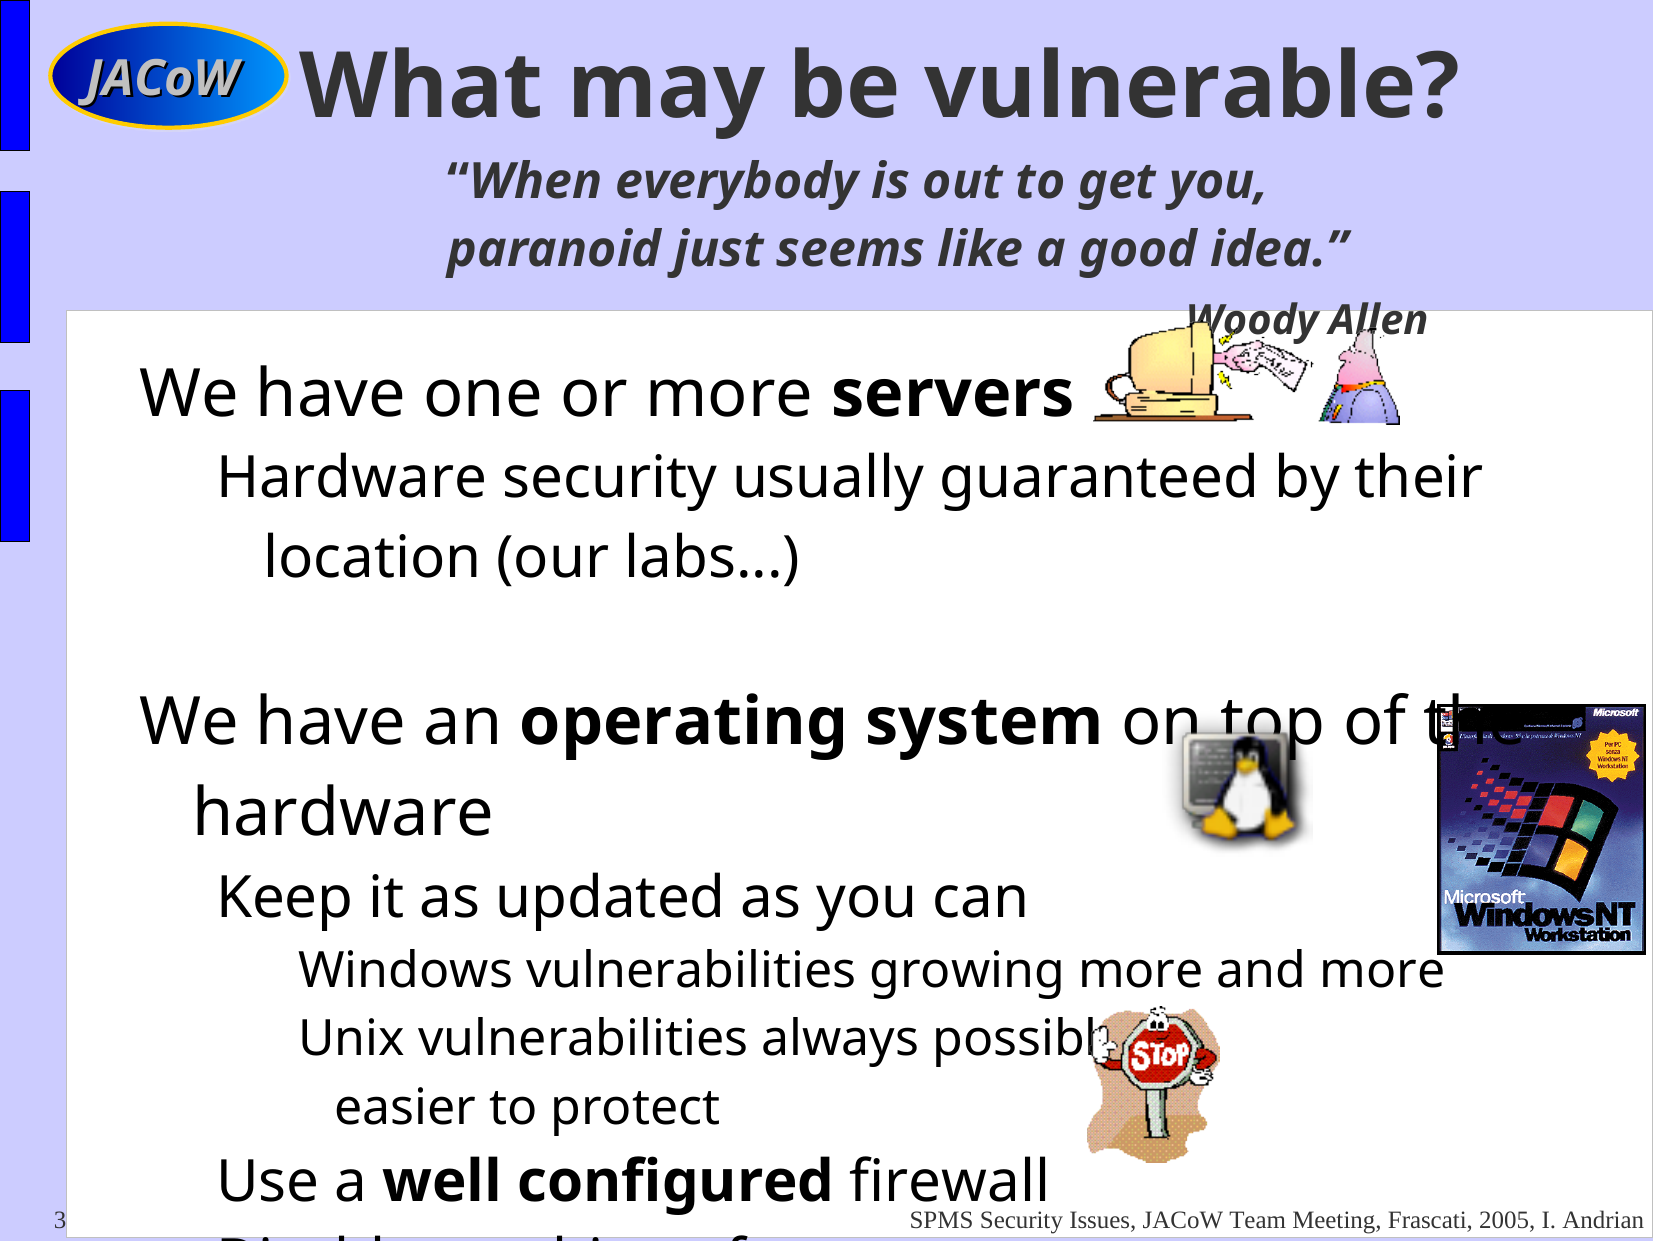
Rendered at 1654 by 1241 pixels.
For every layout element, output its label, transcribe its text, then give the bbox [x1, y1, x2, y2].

picture [1534, 704, 1646, 955]
picture [1162, 706, 1313, 857]
picture [1087, 1006, 1220, 1163]
title What may be vulnerable? “When everybody is out to get you, paranoid just seems like a good idea.” Woody Allen [299, 19, 1650, 301]
picture [1093, 320, 1400, 425]
list We have one or more servers Hardware security usually guaranteed by their location (our labs...) We have an operating system on top of the hardware Keep it as updated as you can Windows vulnerabilities growing more and more Unix vulnerabilities always possible: easier to protect Use a well configured firewall Disable anything of no use [121, 344, 1534, 1155]
